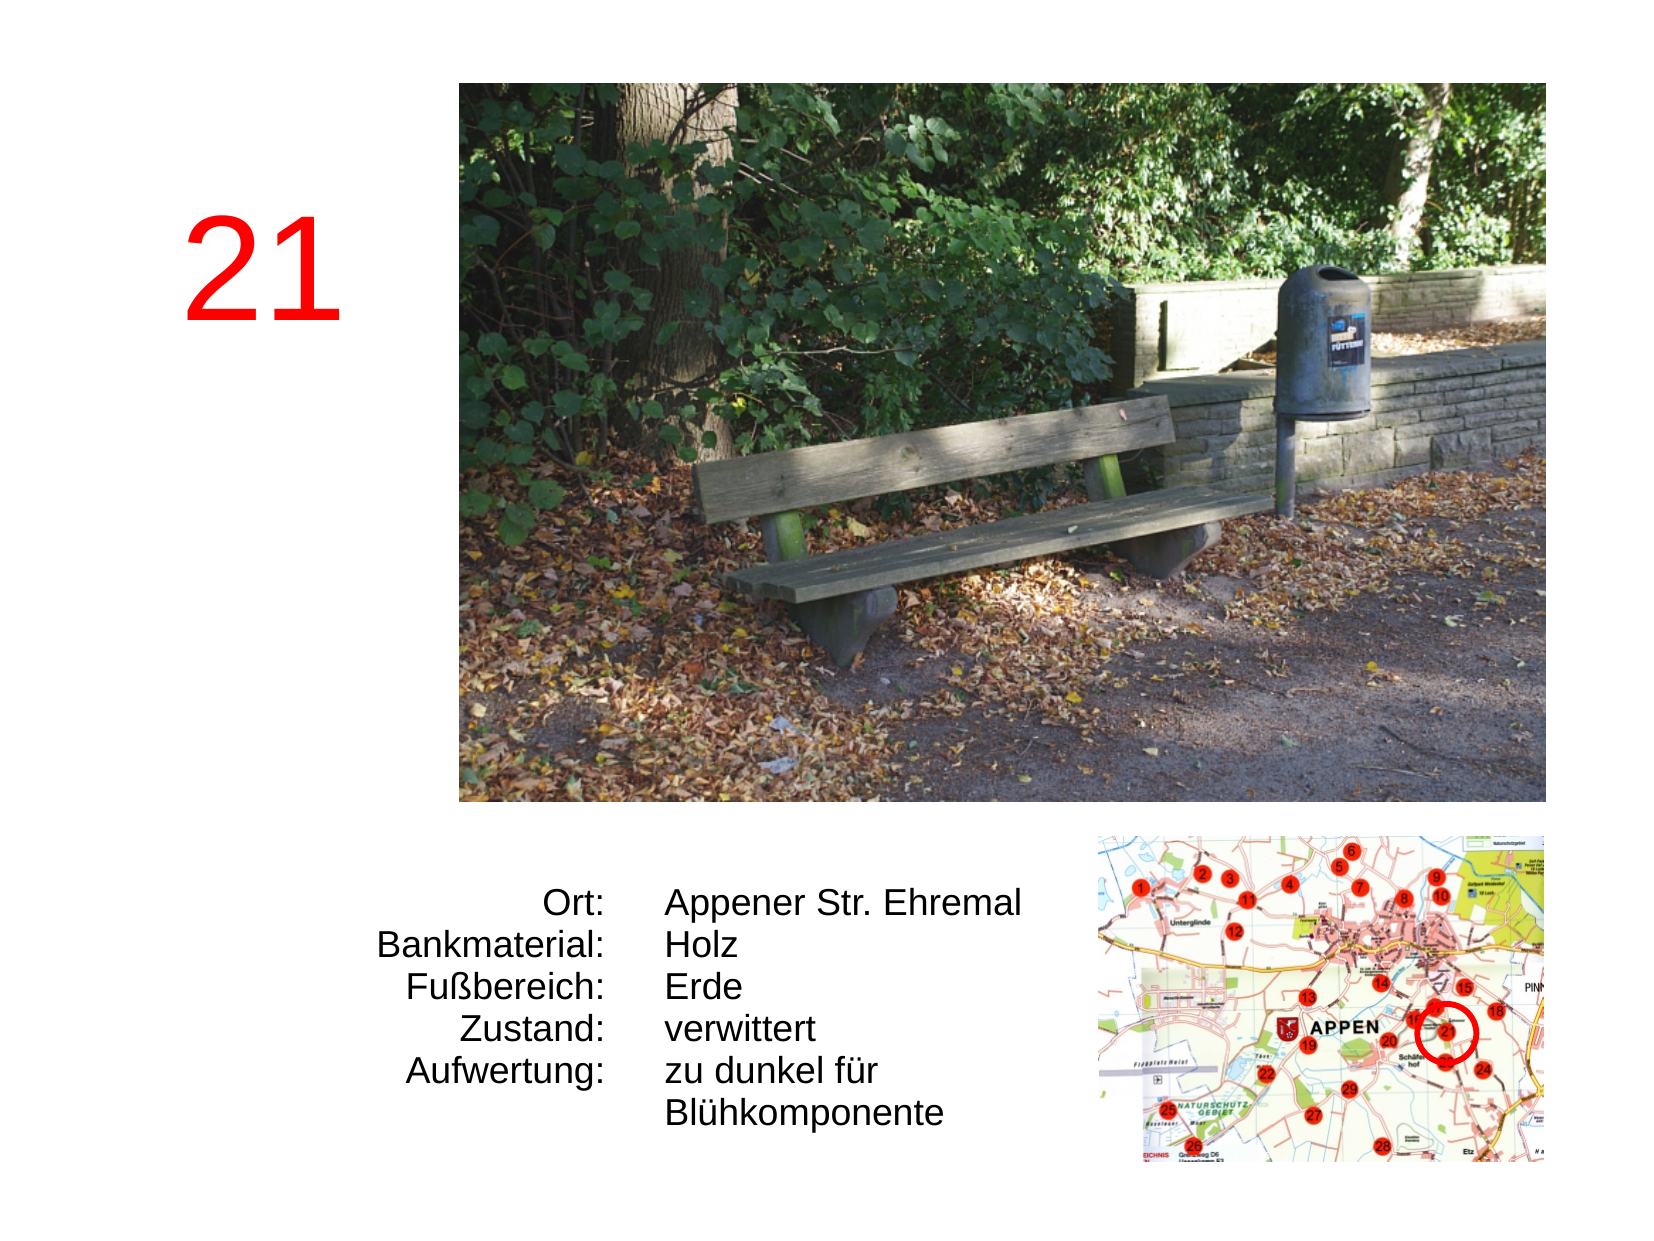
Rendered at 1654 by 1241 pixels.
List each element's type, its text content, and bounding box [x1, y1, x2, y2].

text_box Ort: Appener Str. Ehremal Bankmaterial: Holz Fußbereich: Erde Zustand: verwittert Aufwertung: zu dunkel für Blühkomponente [354, 873, 1548, 1184]
text_box 21 [165, 177, 428, 360]
picture [1098, 836, 1544, 1162]
picture [459, 83, 1546, 802]
